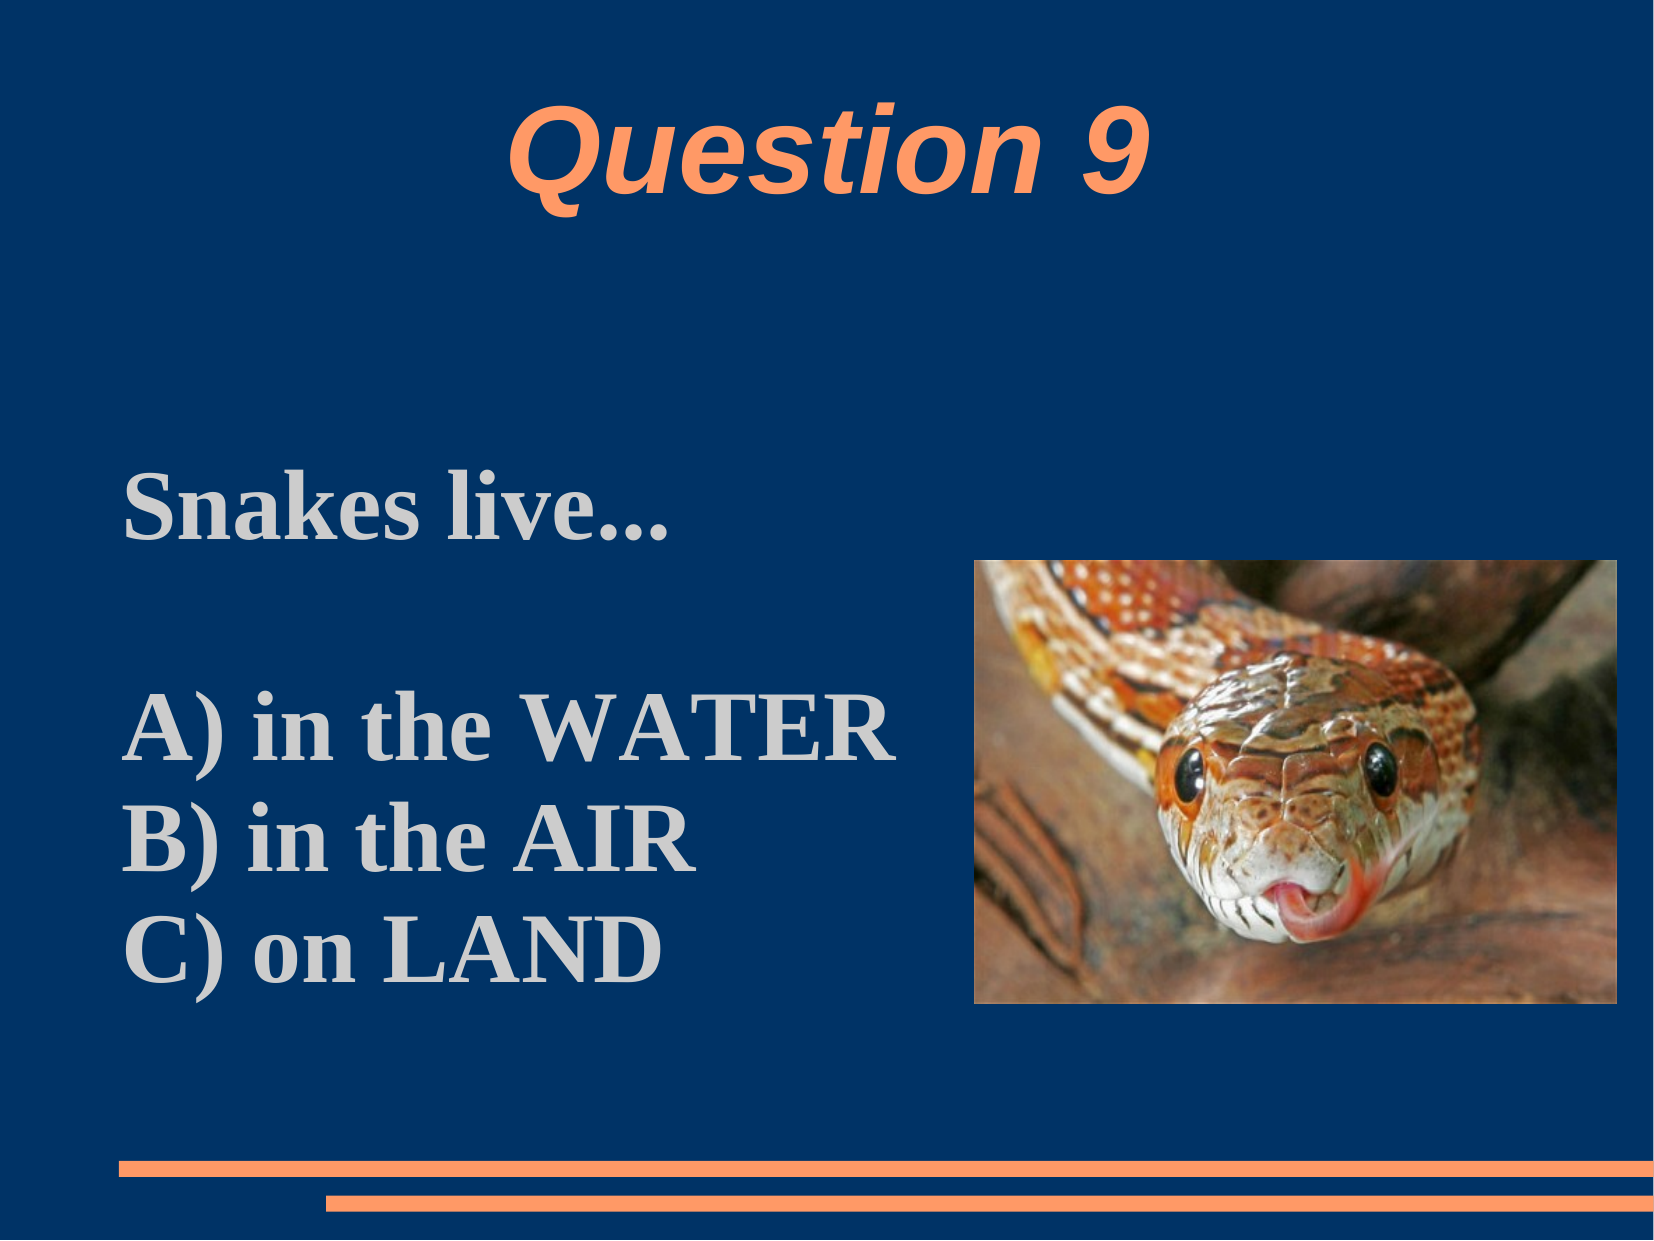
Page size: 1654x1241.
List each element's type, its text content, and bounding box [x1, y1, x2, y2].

title Question 9 [121, 46, 1534, 254]
picture [974, 560, 1617, 1004]
subtitle Snakes live... A) in the WATER B) in the AIR C) on LAND [121, 322, 1561, 1132]
